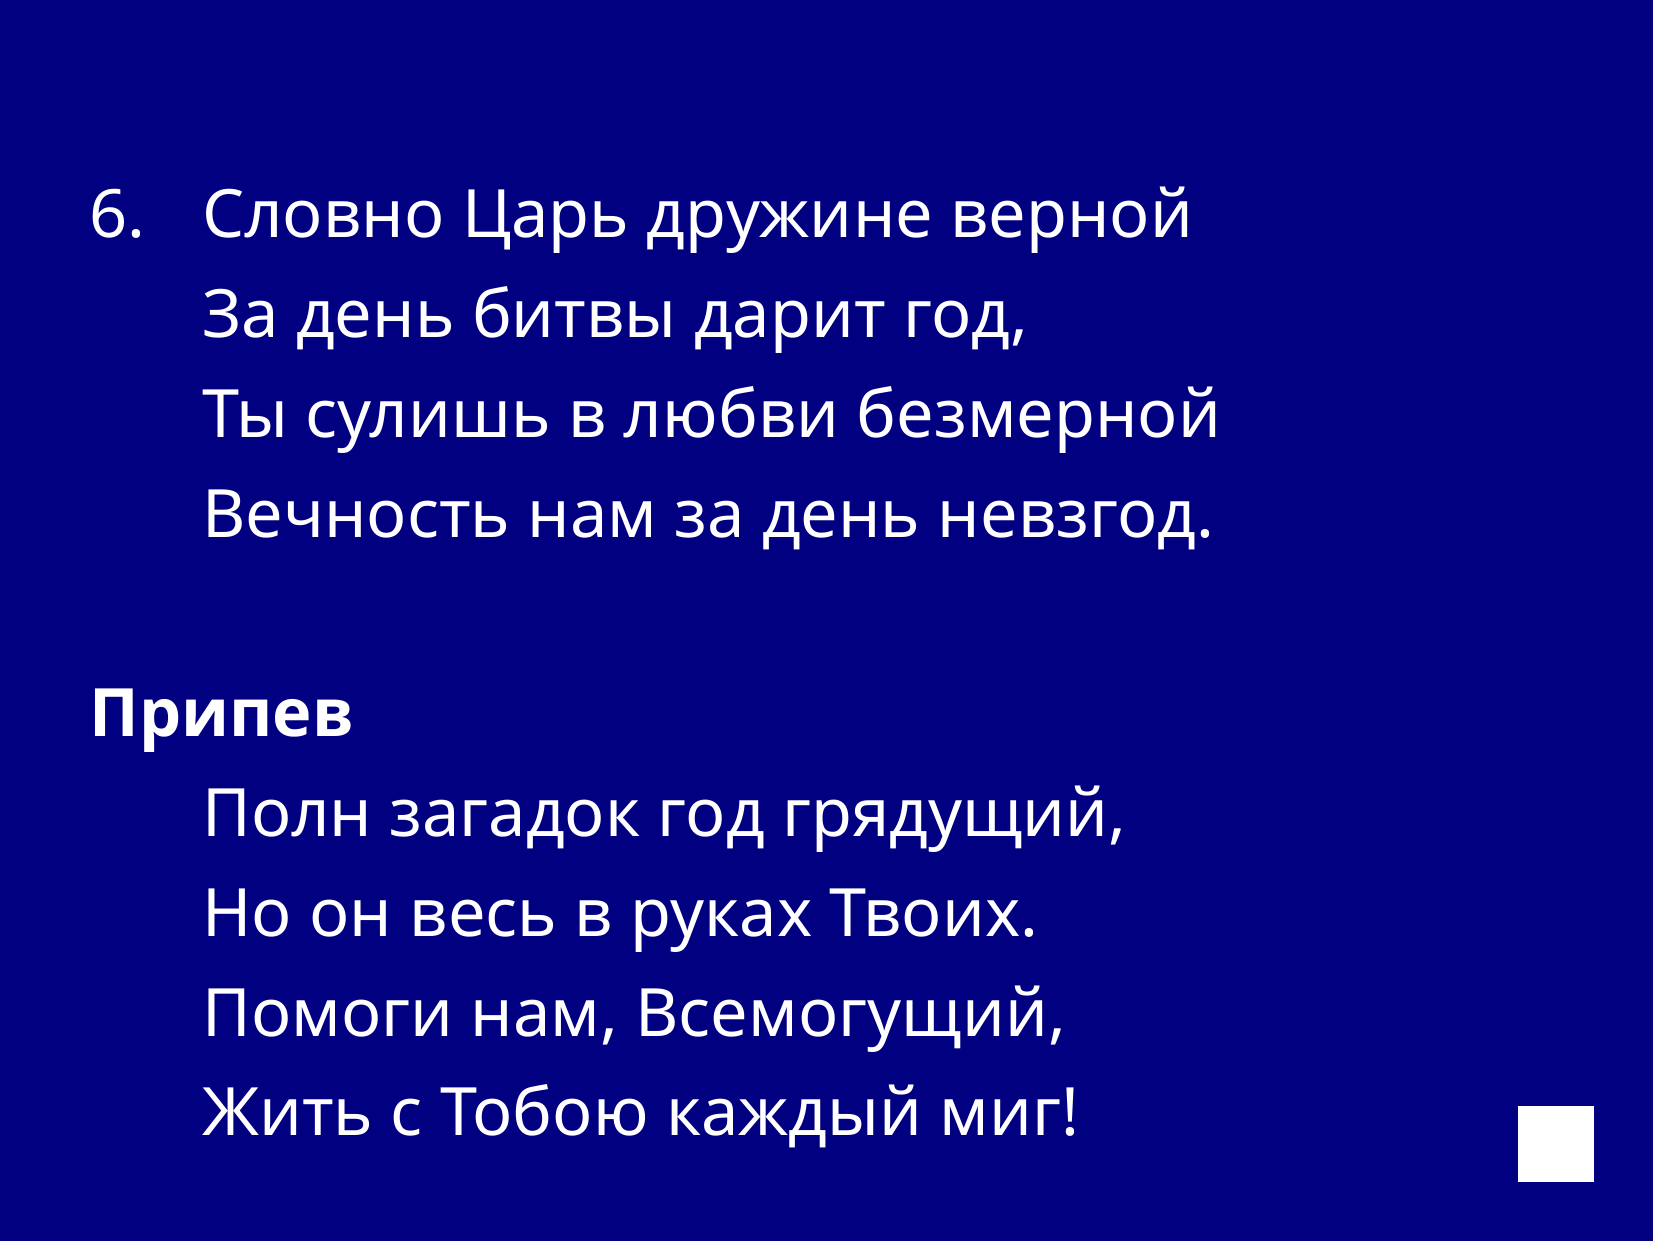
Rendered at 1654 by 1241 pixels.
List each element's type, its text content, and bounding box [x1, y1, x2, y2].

text_box 6. Словно Царь дружине верной За день битвы дарит год, Ты сулишь в любви безмерной Вечность нам за день невзгод. Припев Полн загадок год грядущий, Но он весь в руках Твоих. Помоги нам, Всемогущий, Жить с Тобою каждый миг! [75, 150, 1576, 1163]
text_box [1518, 1106, 1594, 1182]
